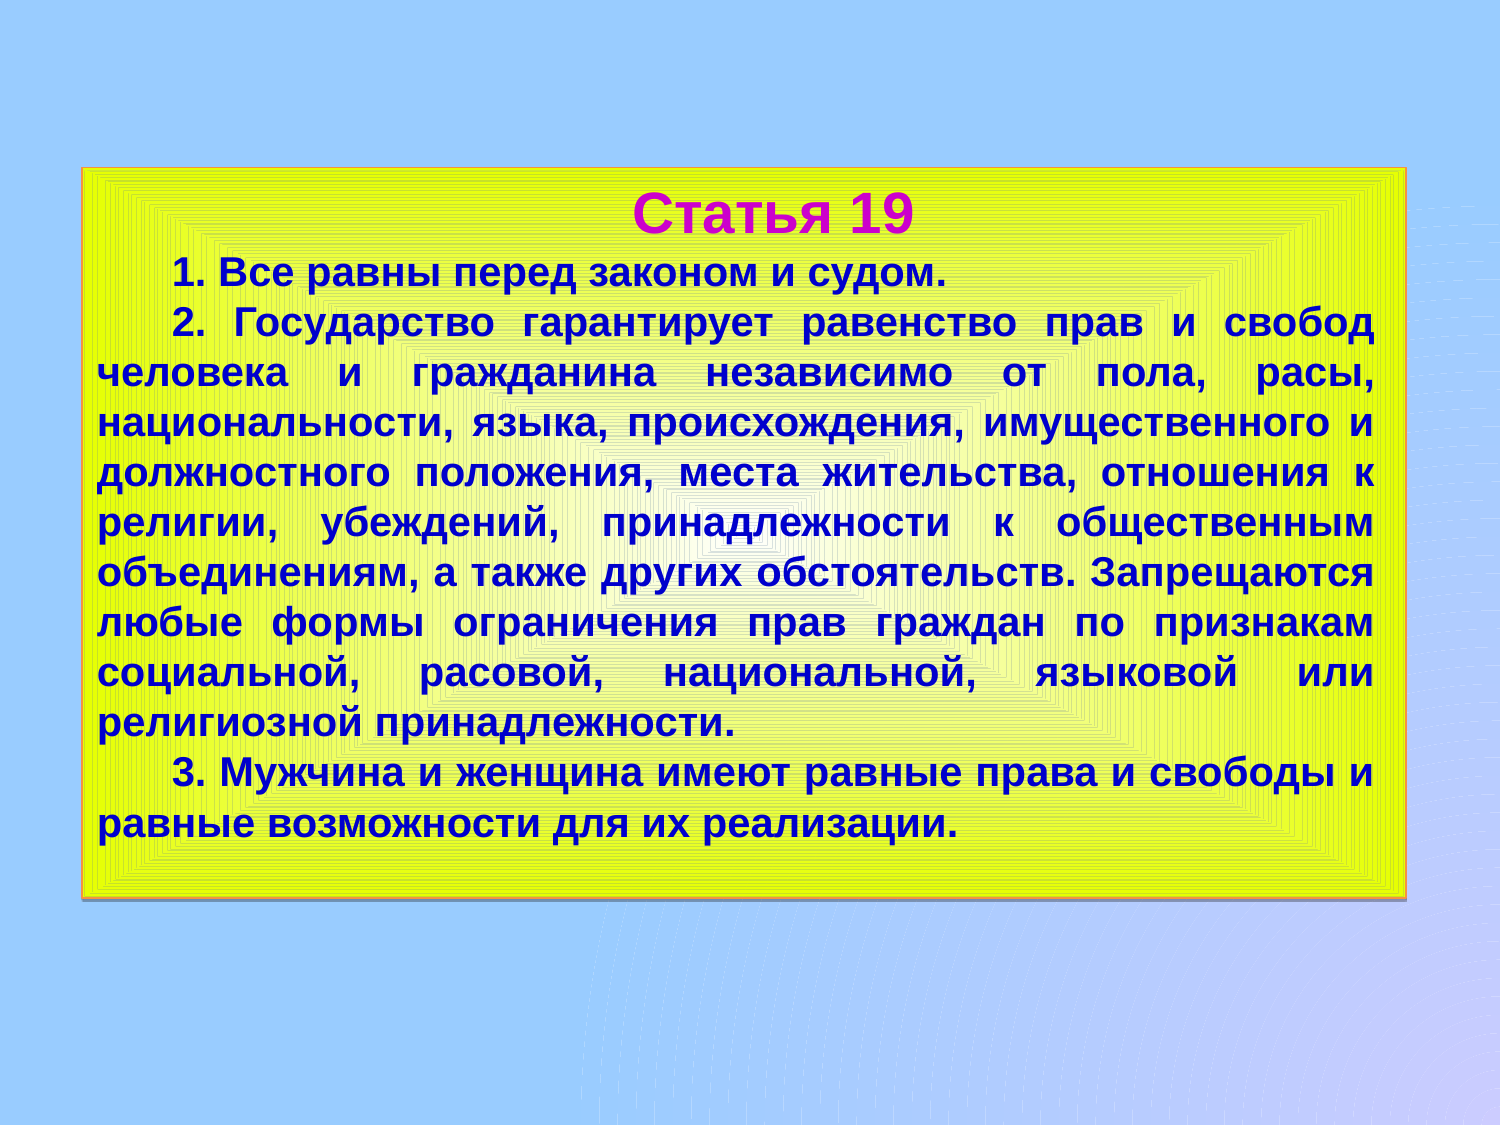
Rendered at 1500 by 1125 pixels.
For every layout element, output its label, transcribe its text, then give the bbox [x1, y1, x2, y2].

text_box Статья 19 1. Все равны перед законом и судом. 2. Государство гарантирует равенство прав и свобод человека и гражданина независимо от пола, расы, национальности, языка, происхождения, имущественного и должностного положения, места жительства, отношения к религии, убеждений, принадлежности к общественным объединениям, а также других обстоятельств. Запрещаются любые формы ограничения прав граждан по признакам социальной, расовой, национальной, языковой или религиозной принадлежности. 3. Мужчина и женщина имеют равные права и свободы и равные возможности для их реализации. [82, 168, 1406, 898]
